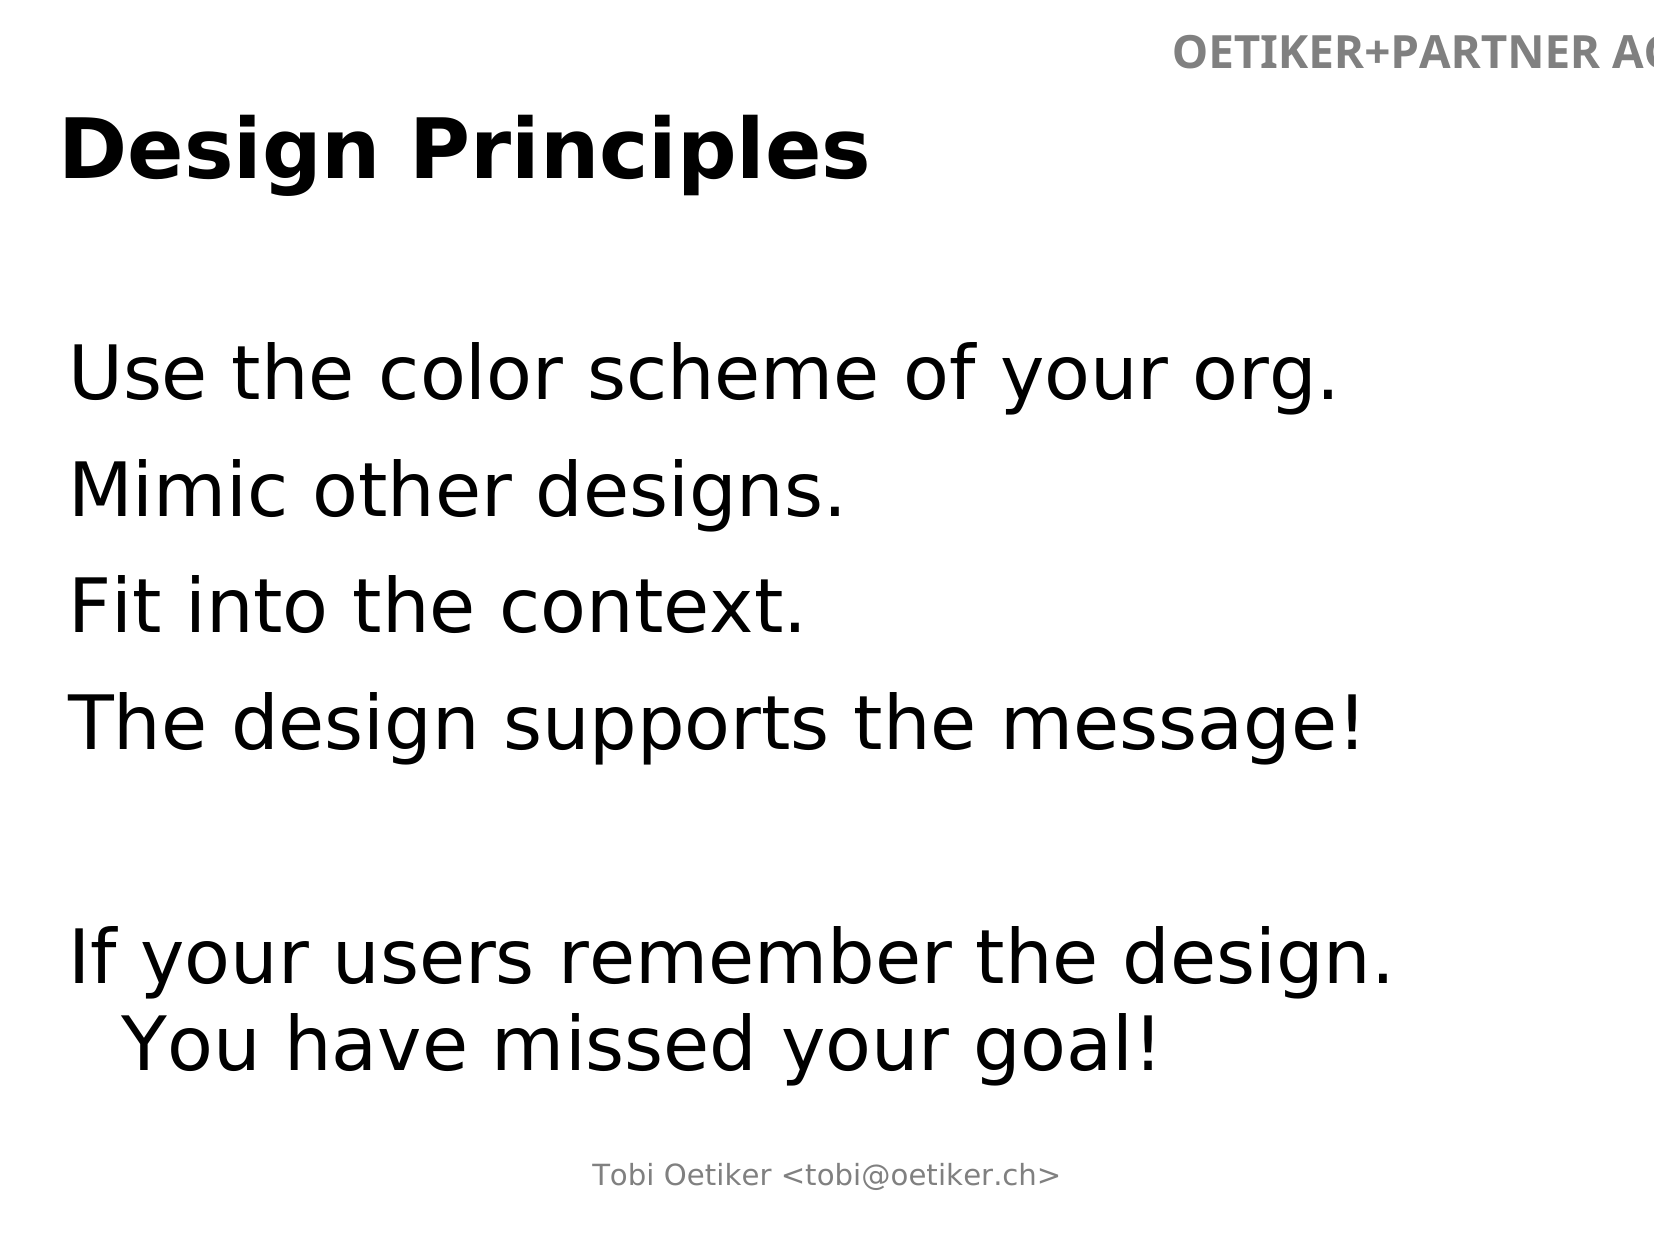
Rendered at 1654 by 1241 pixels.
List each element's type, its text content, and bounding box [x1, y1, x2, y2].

title Design Principles [59, 75, 1607, 225]
list Use the color scheme of your org. Mimic other designs. Fit into the context. The design supports the message! If your users remember the design. You have missed your goal! [50, 329, 1571, 1089]
